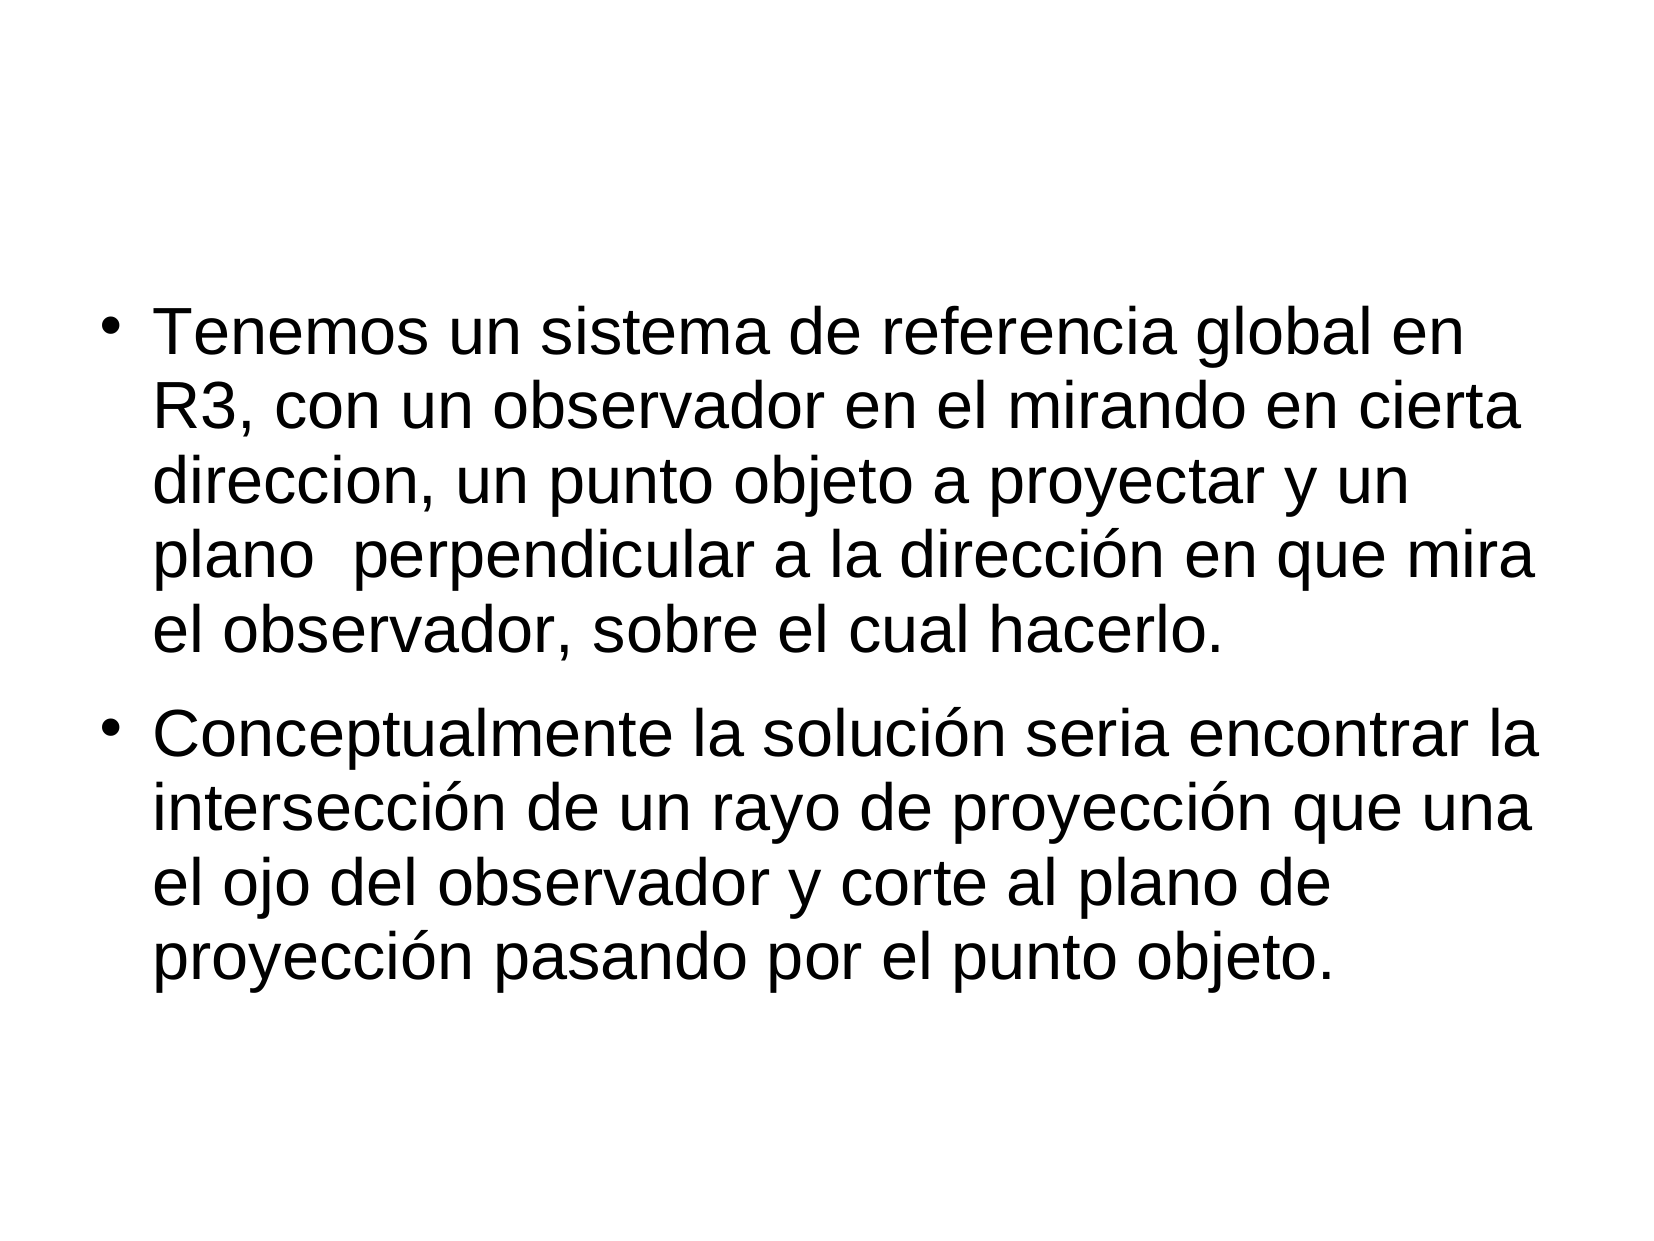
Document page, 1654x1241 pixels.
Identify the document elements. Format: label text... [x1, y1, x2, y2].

list Tenemos un sistema de referencia global en R3, con un observador en el mirando en cierta direccion, un punto objeto a proyectar y un plano perpendicular a la dirección en que mira el observador, sobre el cual hacerlo. Conceptualmente la solución seria encontrar la intersección de un rayo de proyección que una el ojo del observador y corte al plano de proyección pasando por el punto objeto. [82, 290, 1571, 1010]
